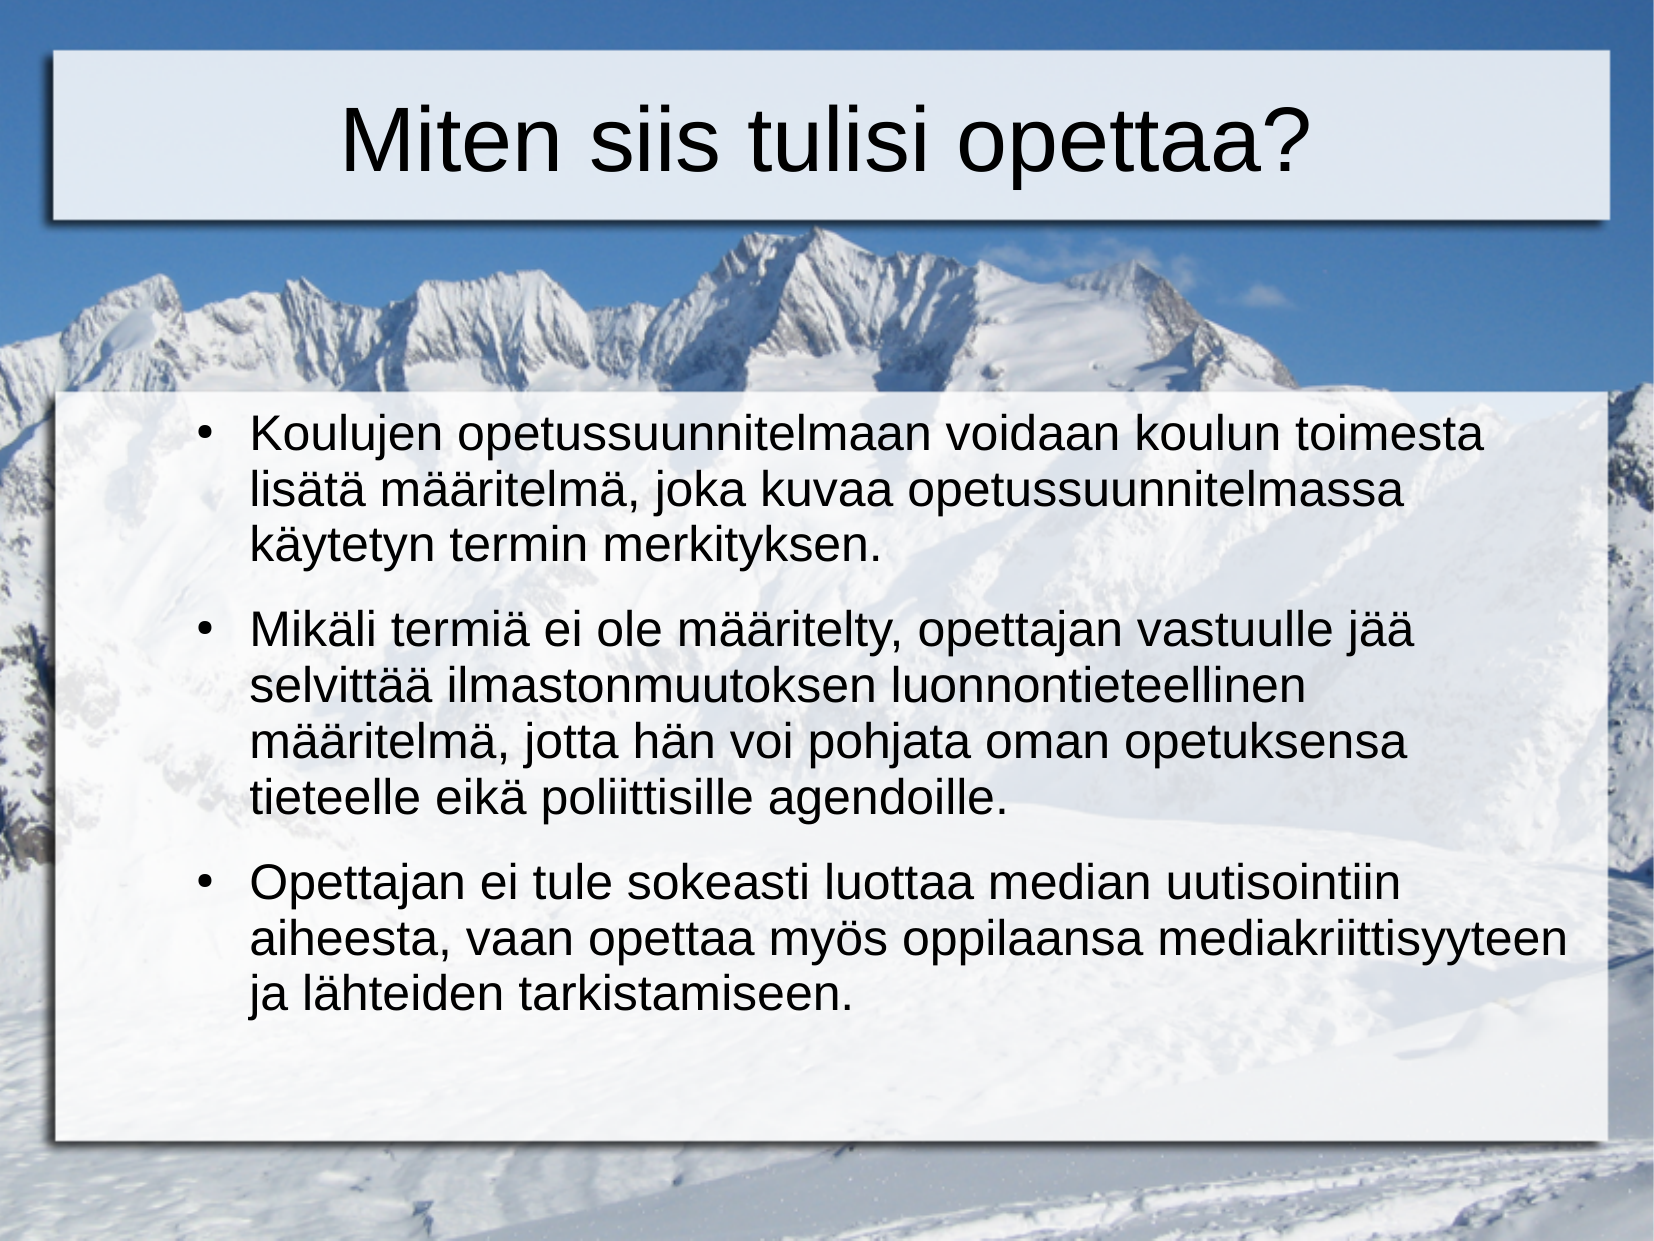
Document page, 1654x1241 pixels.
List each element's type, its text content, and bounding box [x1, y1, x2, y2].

picture [0, 0, 1654, 1241]
list Koulujen opetussuunnitelmaan voidaan koulun toimesta lisätä määritelmä, joka kuvaa opetussuunnitelmassa käytetyn termin merkityksen. Mikäli termiä ei ole määritelty, opettajan vastuulle jää selvittää ilmastonmuutoksen luonnontieteellinen määritelmä, jotta hän voi pohjata oman opetuksensa tieteelle eikä poliittisille agendoille. Opettajan ei tule sokeasti luottaa median uutisointiin aiheesta, vaan opettaa myös oppilaansa mediakriittisyyteen ja lähteiden tarkistamiseen. [178, 405, 1570, 1187]
title Miten siis tulisi opettaa? [59, 61, 1595, 219]
